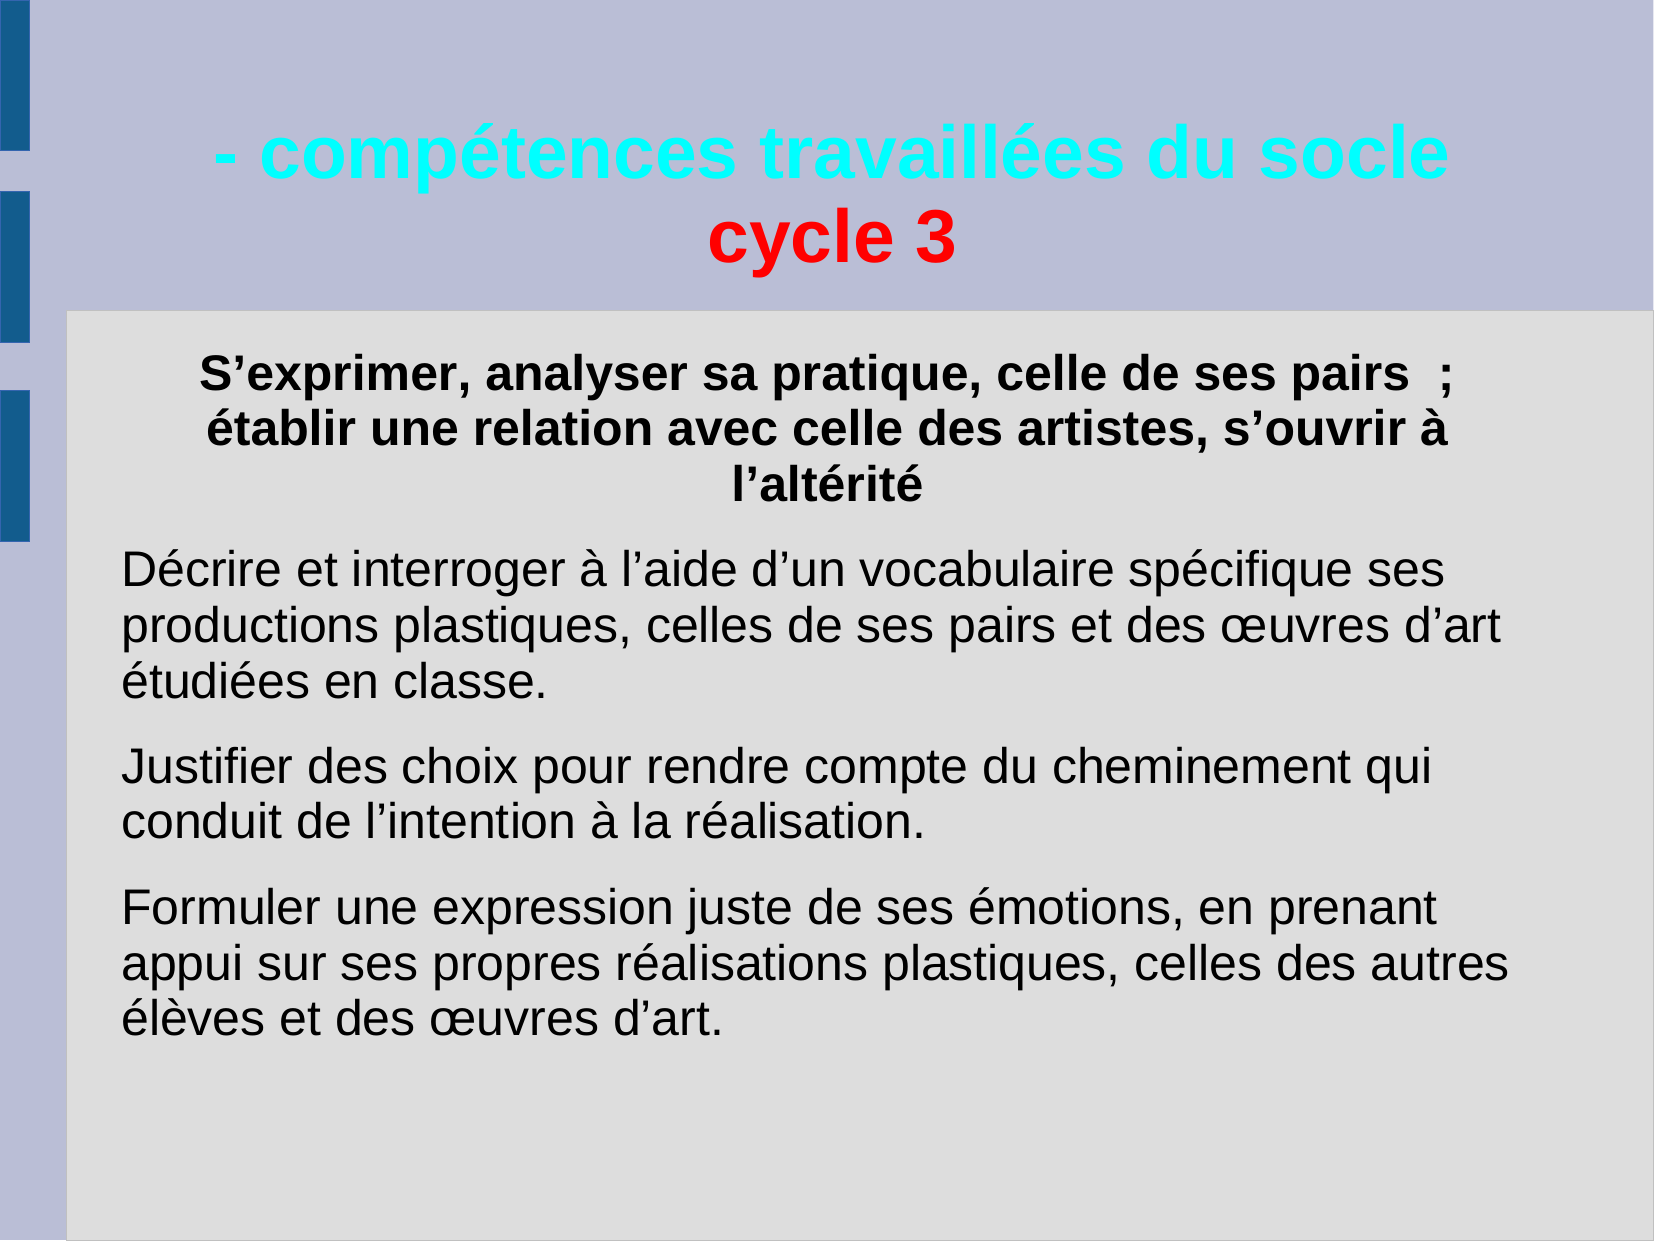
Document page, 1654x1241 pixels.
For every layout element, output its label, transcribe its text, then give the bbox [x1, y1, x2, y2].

title - compétences travaillées du socle cycle 3 [82, 0, 1571, 321]
list S’exprimer, analyser sa pratique, celle de ses pairs ; établir une relation avec celle des artistes, s’ouvrir à l’altérité Décrire et interroger à l’aide d’un vocabulaire spécifique ses productions plastiques, celles de ses pairs et des œuvres d’art étudiées en classe. Justifier des choix pour rendre compte du cheminement qui conduit de l’intention à la réalisation. Formuler une expression juste de ses émotions, en prenant appui sur ses propres réalisations plastiques, celles des autres élèves et des œuvres d’art. [121, 344, 1534, 1064]
